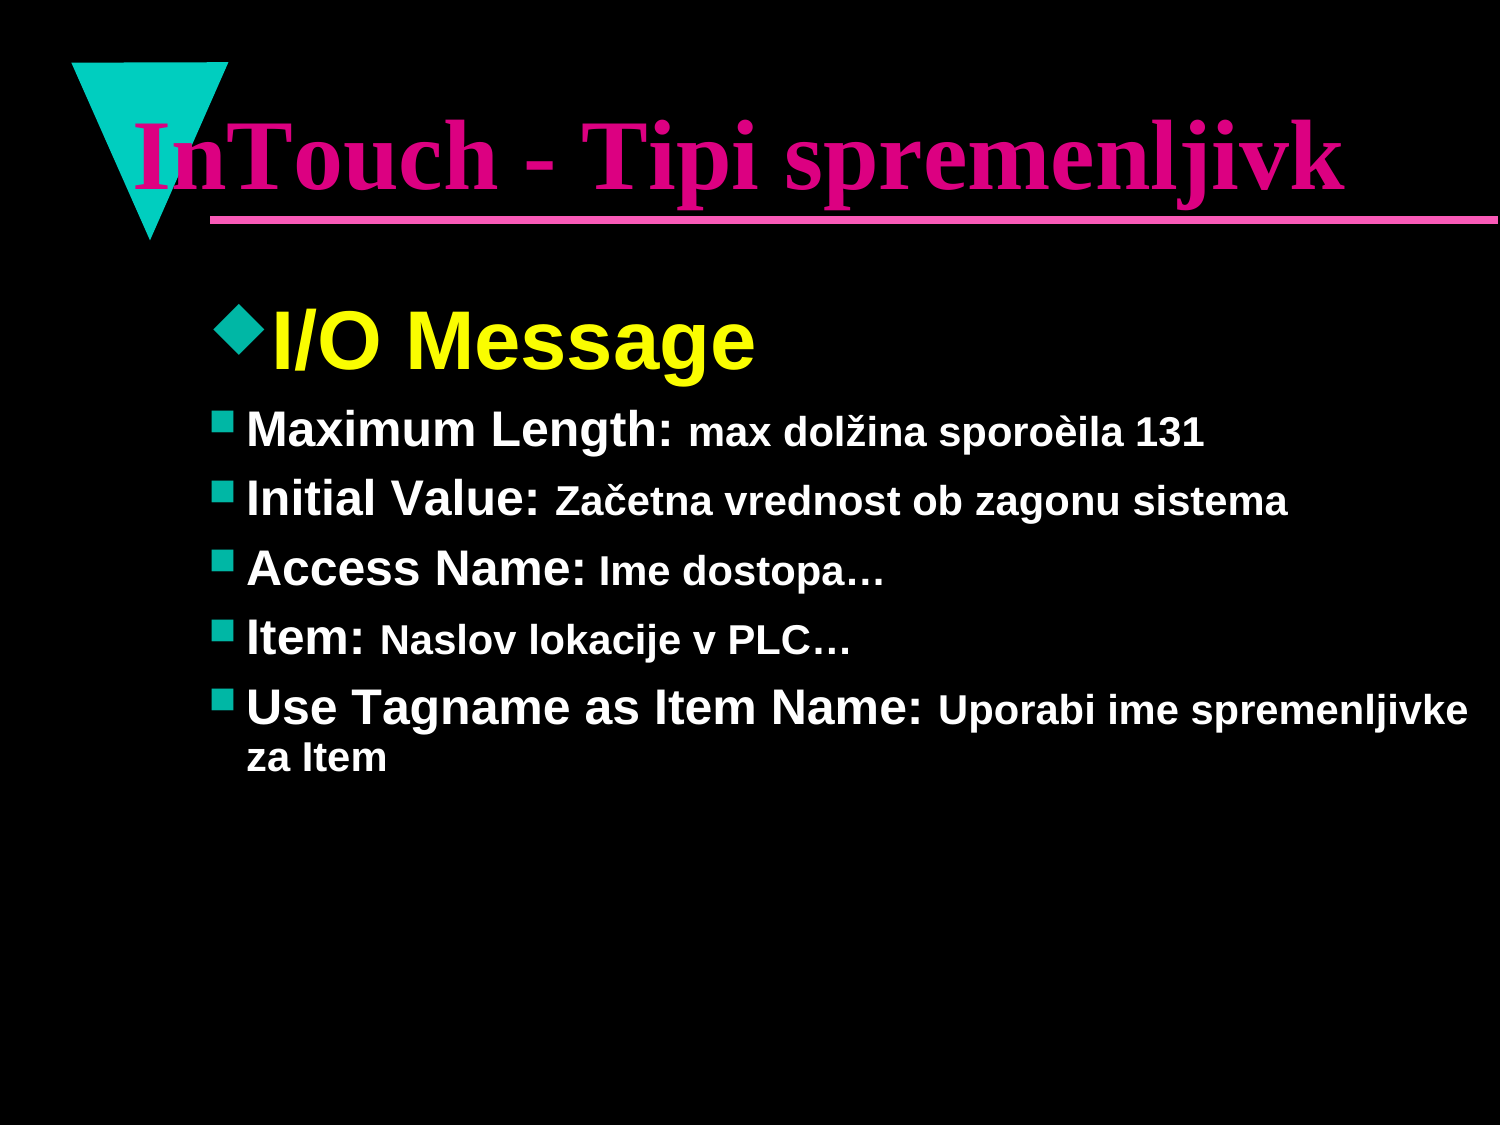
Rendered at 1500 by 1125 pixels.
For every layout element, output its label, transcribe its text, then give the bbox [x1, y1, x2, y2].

list I/O Message Maximum Length: max dolžina sporoèila 131 Initial Value: Začetna vrednost ob zagonu sistema Access Name: Ime dostopa… Item: Naslov lokacije v PLC… Use Tagname as Item Name: Uporabi ime spremenljivke za Item [118, 289, 1498, 965]
title InTouch - Tipi spremenljivk [117, 63, 1426, 251]
